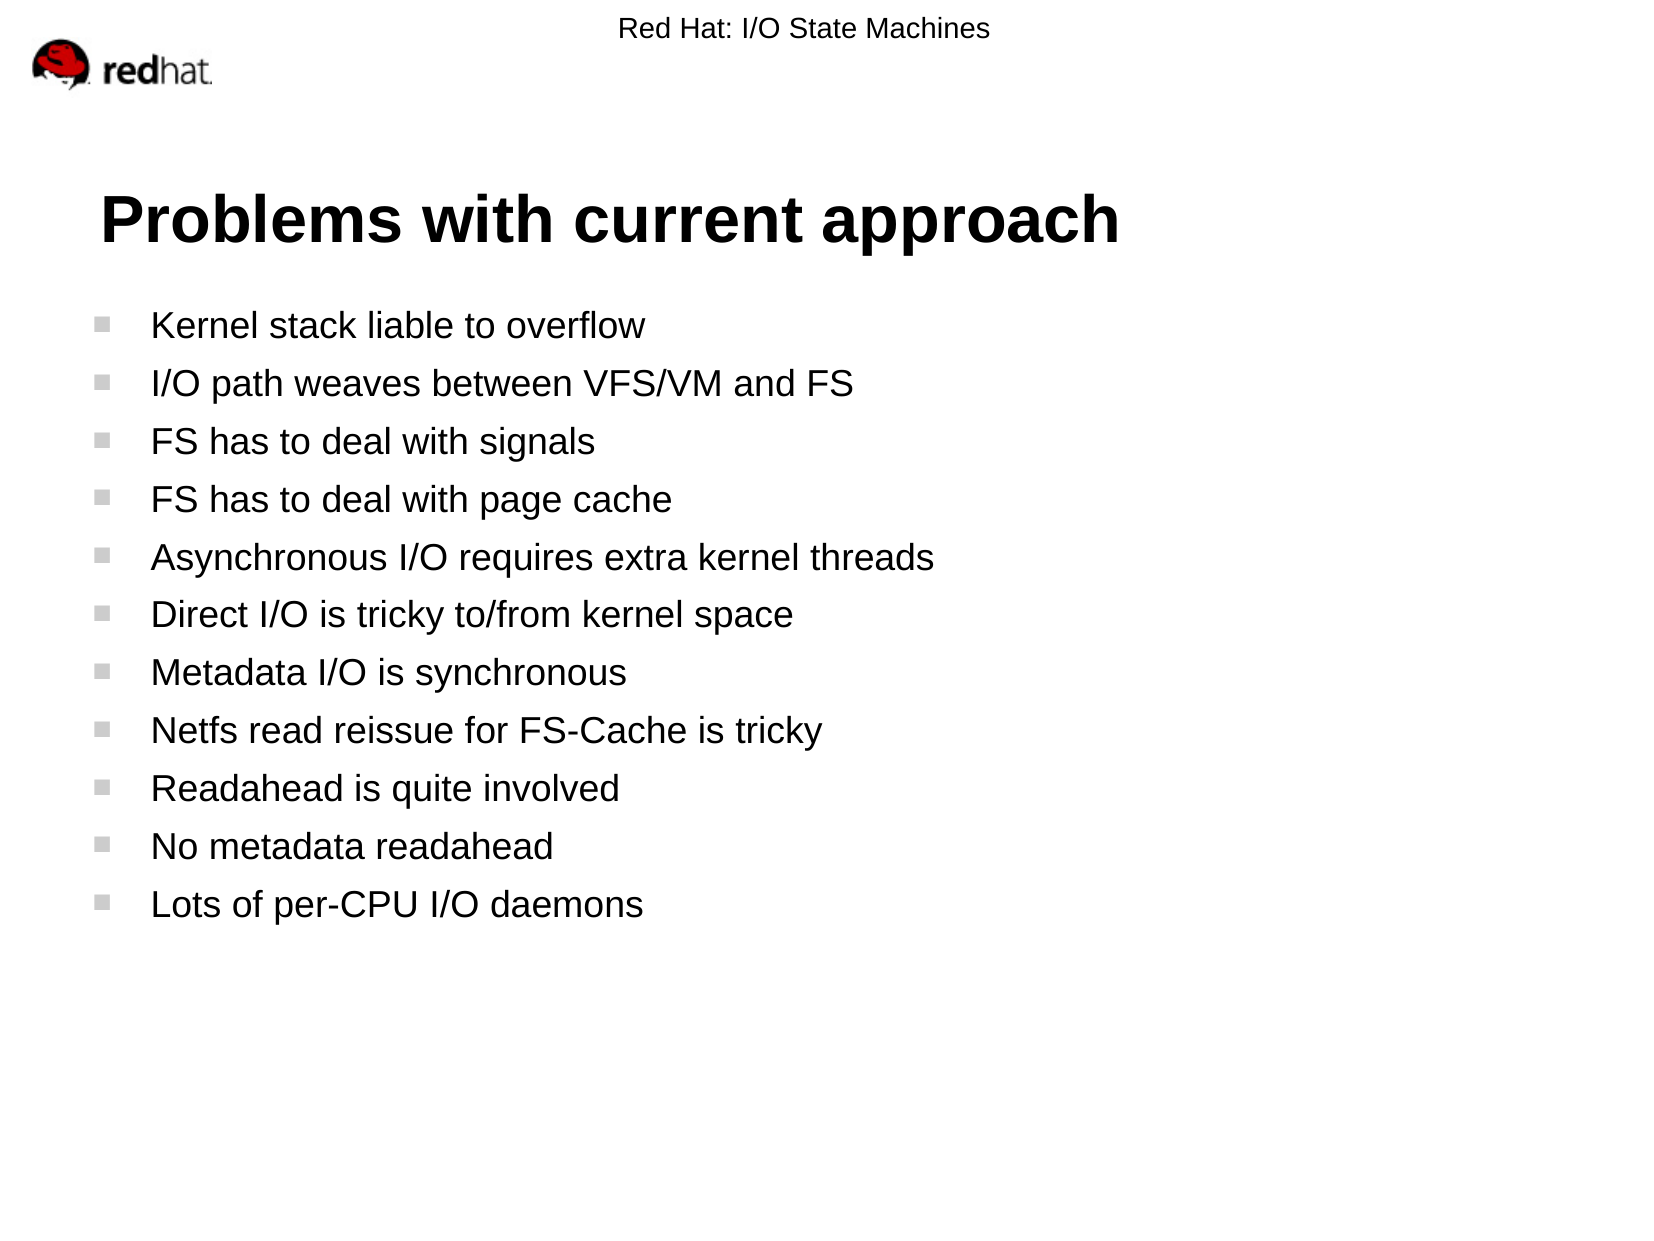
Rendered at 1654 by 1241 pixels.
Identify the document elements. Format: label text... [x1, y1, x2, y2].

title Problems with current approach [100, 164, 1506, 275]
picture [31, 37, 212, 98]
list Kernel stack liable to overflow I/O path weaves between VFS/VM and FS FS has to deal with signals FS has to deal with page cache Asynchronous I/O requires extra kernel threads Direct I/O is tricky to/from kernel space Metadata I/O is synchronous Netfs read reissue for FS-Cache is tricky Readahead is quite involved No metadata readahead Lots of per-CPU I/O daemons [94, 304, 1500, 1174]
